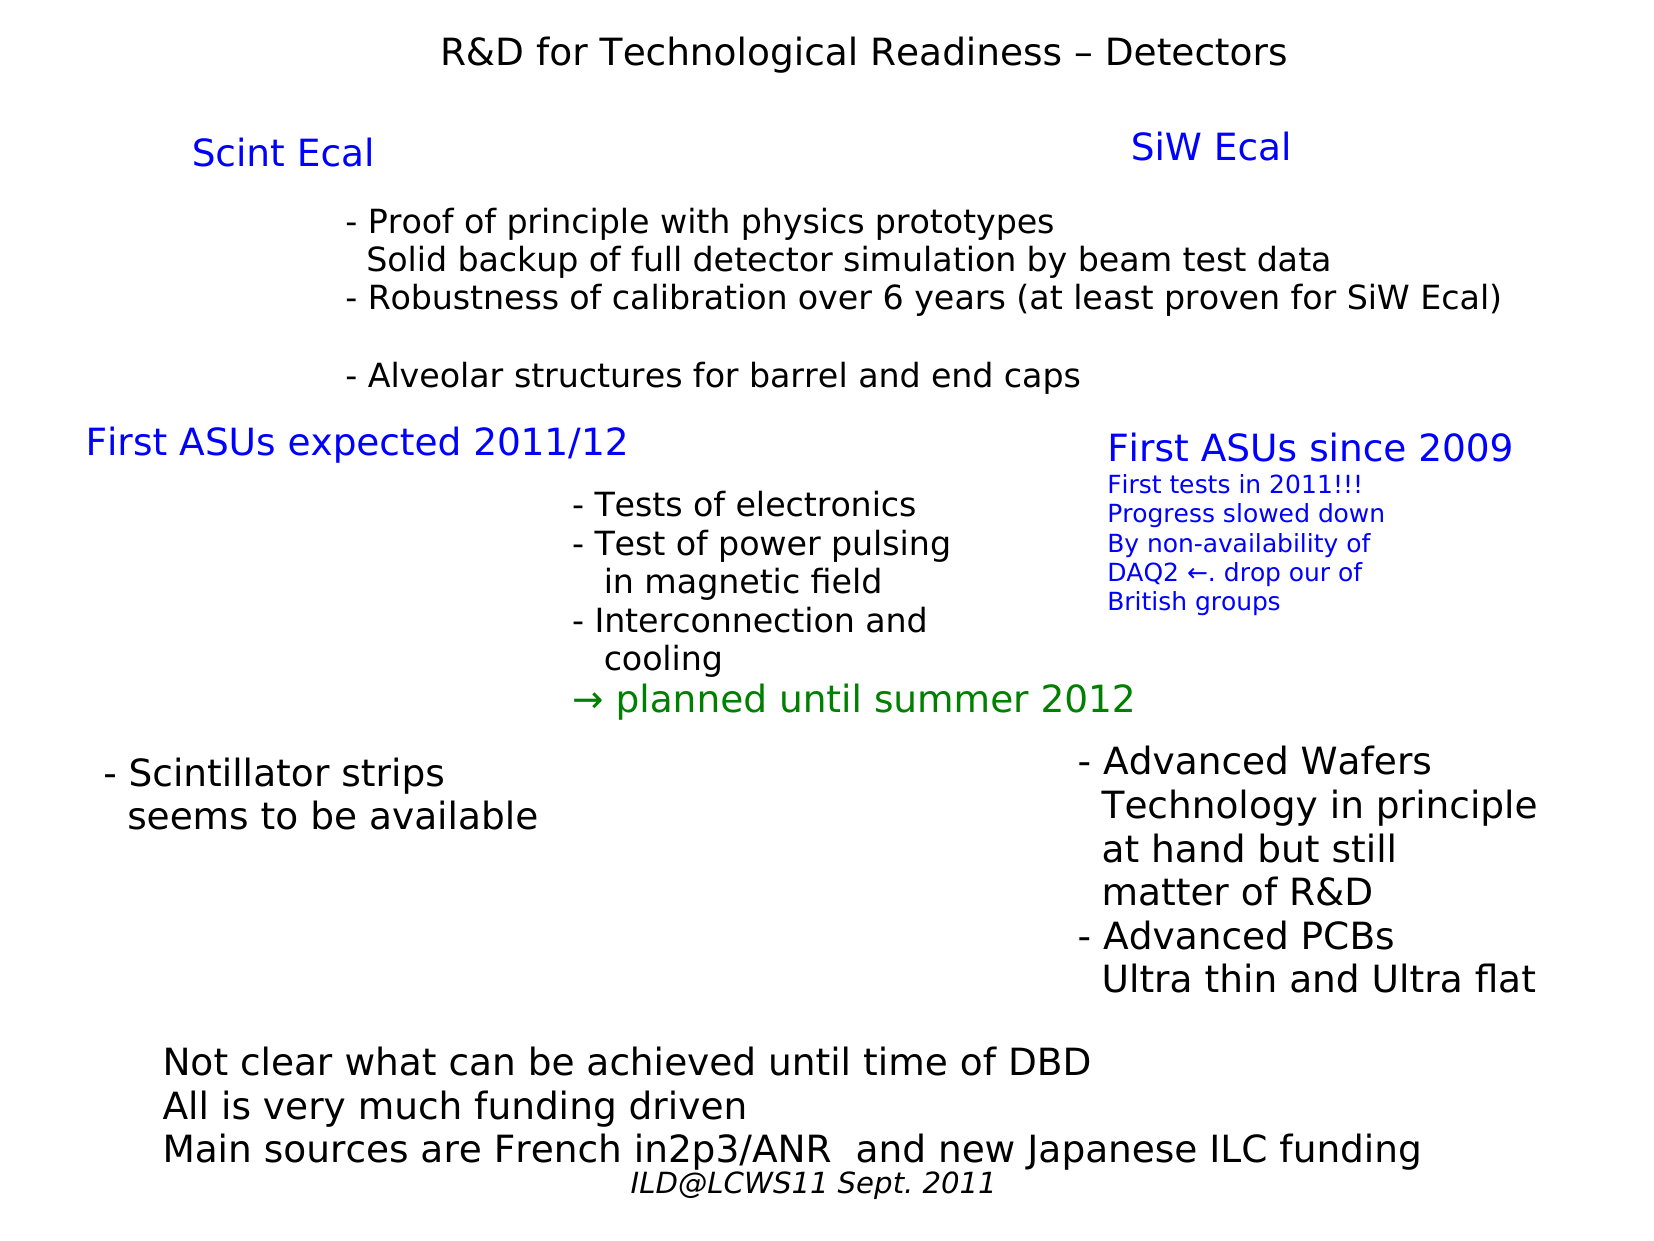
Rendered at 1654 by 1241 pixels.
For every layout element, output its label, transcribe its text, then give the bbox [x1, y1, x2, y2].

text_box - Advanced Wafers Technology in principle at hand but still matter of R&D - Advanced PCBs Ultra thin and Ultra flat [1062, 732, 1551, 1009]
text_box SiW Ecal [1116, 118, 1307, 177]
text_box Not clear what can be achieved until time of DBD All is very much funding driven Main sources are French in2p3/ANR and new Japanese ILC funding [147, 1033, 1445, 1179]
text_box - Scintillator strips seems to be available [88, 744, 554, 934]
text_box First ASUs expected 2011/12 [70, 413, 641, 472]
text_box R&D for Technological Readiness – Detectors [425, 23, 1295, 82]
text_box First ASUs since 2009 First tests in 2011!!! Progress slowed down By non-availability of DAQ2 ←. drop our of British groups [1092, 419, 1527, 625]
text_box Scint Ecal [177, 124, 390, 183]
text_box - Tests of electronics - Test of power pulsing in magnetic field - Interconnection and cooling → planned until summer 2012 [557, 478, 1199, 731]
text_box - Proof of principle with physics prototypes Solid backup of full detector simulation by beam test data - Robustness of calibration over 6 years (at least proven for SiW Ecal) - Alveolar structures for barrel and end caps [330, 194, 1531, 404]
